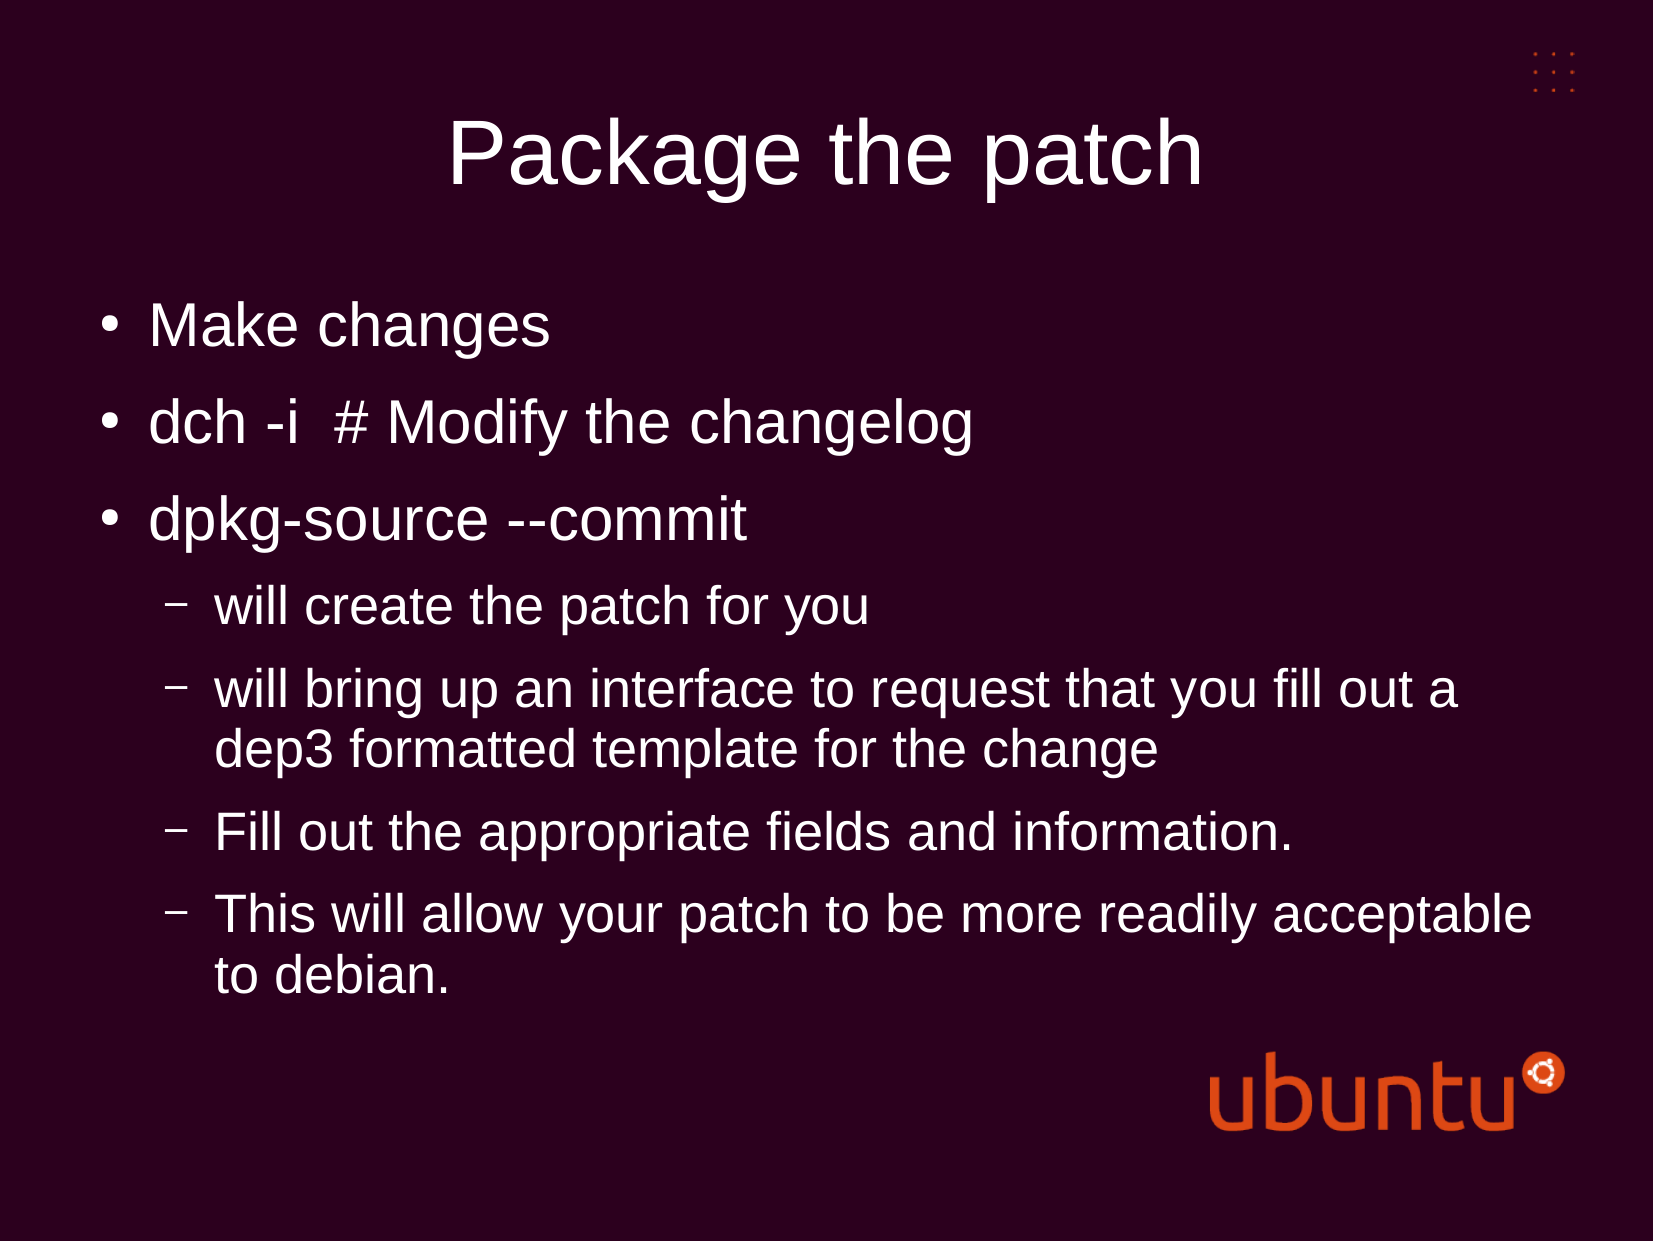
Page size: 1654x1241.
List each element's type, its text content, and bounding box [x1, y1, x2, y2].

picture [1571, 49, 1575, 94]
picture [1121, 960, 1653, 1223]
list Make changes dch -i # Modify the changelog dpkg-source --commit will create the patch for you will bring up an interface to request that you fill out a dep3 formatted template for the change Fill out the appropriate fields and information. This will allow your patch to be more readily acceptable to debian. [82, 290, 1571, 1010]
title Package the patch [82, 49, 1571, 257]
